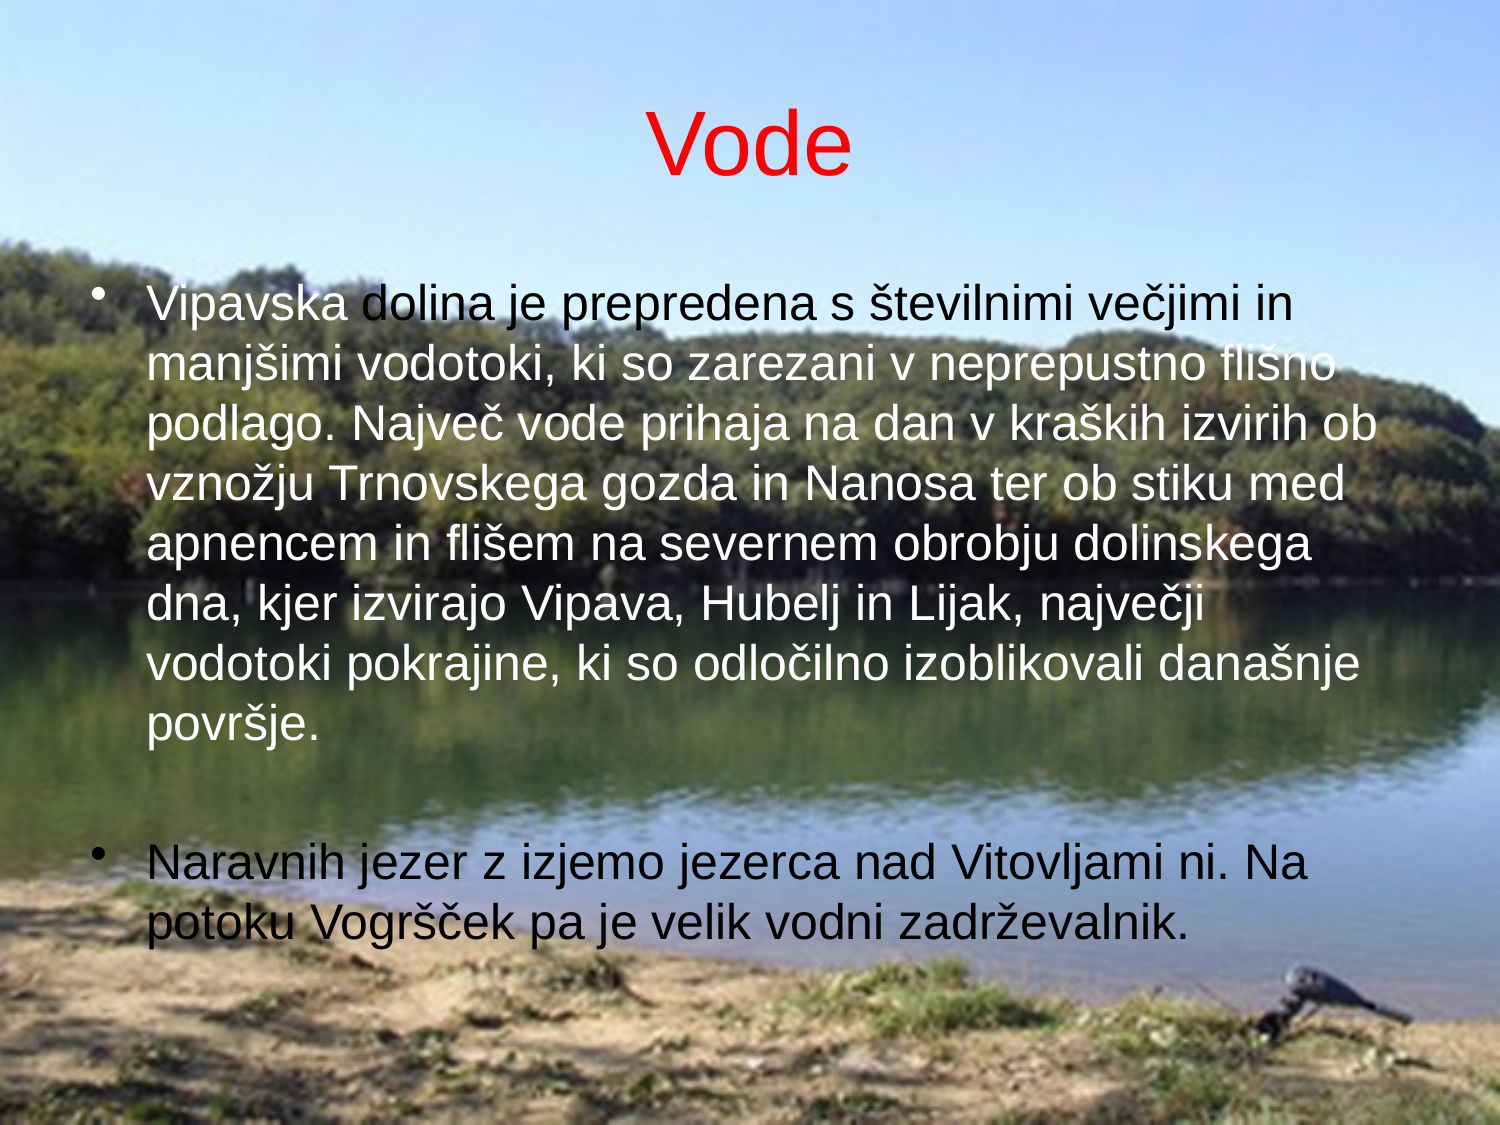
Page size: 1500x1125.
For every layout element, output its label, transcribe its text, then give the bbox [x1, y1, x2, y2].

list Vipavska dolina je prepredena s številnimi večjimi in manjšimi vodotoki, ki so zarezani v neprepustno flišno podlago. Največ vode prihaja na dan v kraških izvirih ob vznožju Trnovskega gozda in Nanosa ter ob stiku med apnencem in flišem na severnem obrobju dolinskega dna, kjer izvirajo Vipava, Hubelj in Lijak, največji vodotoki pokrajine, ki so odločilno izoblikovali današnje površje. Naravnih jezer z izjemo jezerca nad Vitovljami ni. Na potoku Vogršček pa je velik vodni zadrževalnik. [75, 262, 1412, 1005]
picture [0, 0, 1500, 1125]
title Vode [75, 45, 1425, 233]
